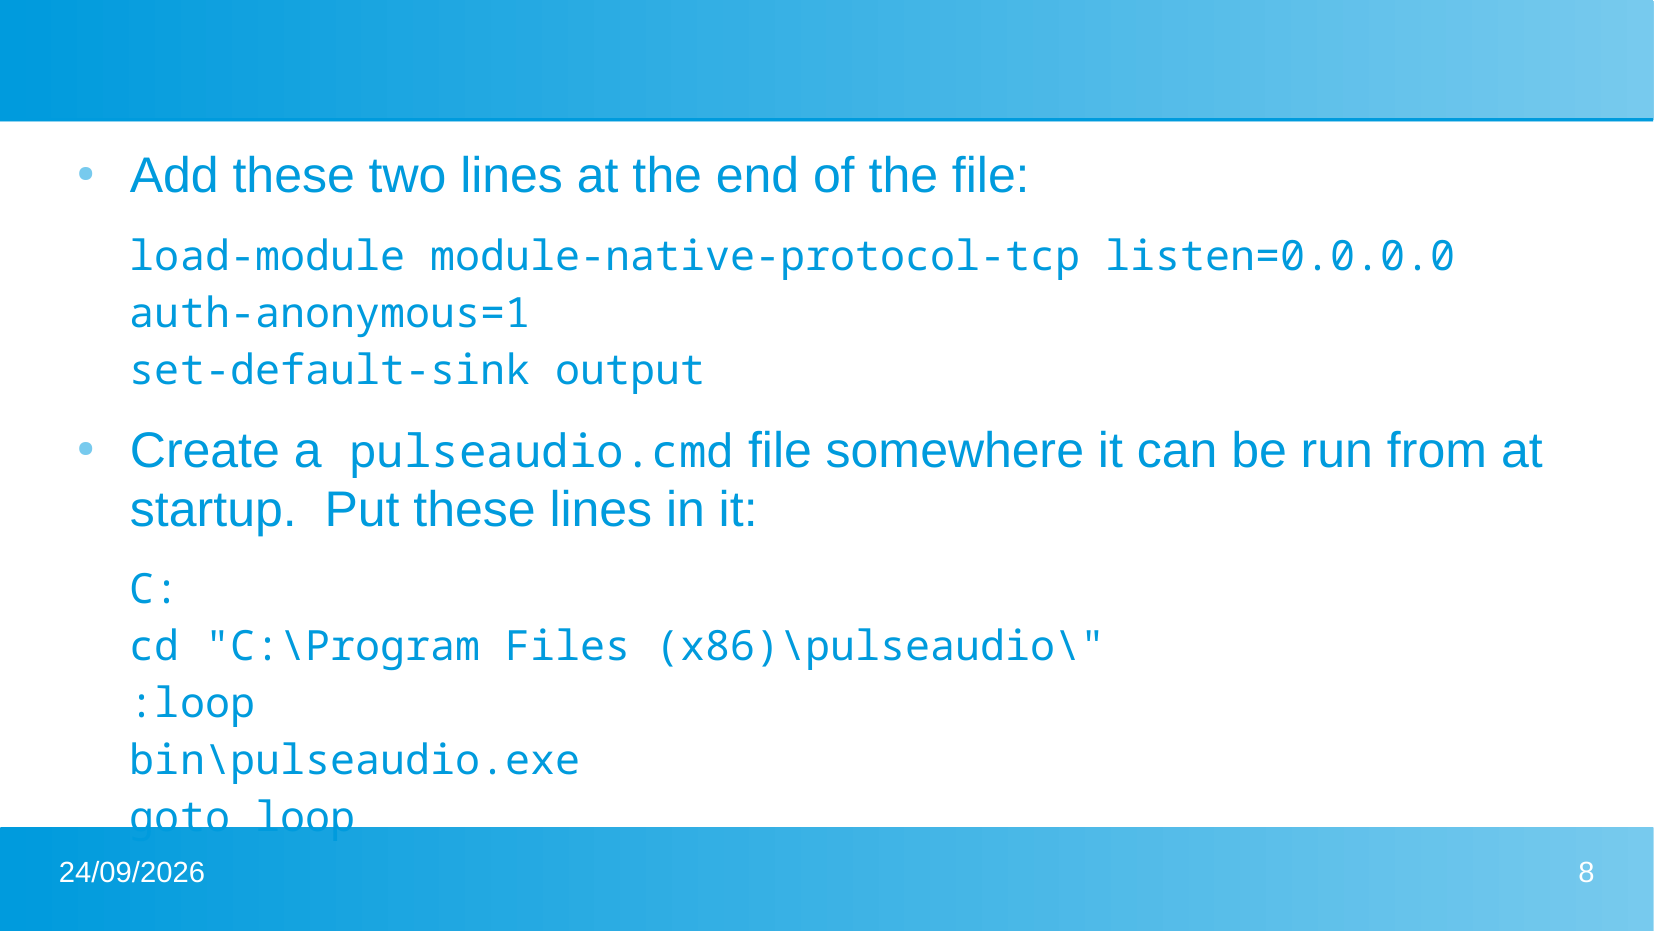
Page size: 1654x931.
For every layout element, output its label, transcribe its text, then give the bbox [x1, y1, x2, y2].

list Add these two lines at the end of the file: load-module module-native-protocol-tcp listen=0.0.0.0 auth-anonymous=1 set-default-sink output Create a pulseaudio.cmd file somewhere it can be run from at startup. Put these lines in it: C: cd "C:\Program Files (x86)\pulseaudio\" :loop bin\pulseaudio.exe goto loop [59, 147, 1595, 798]
